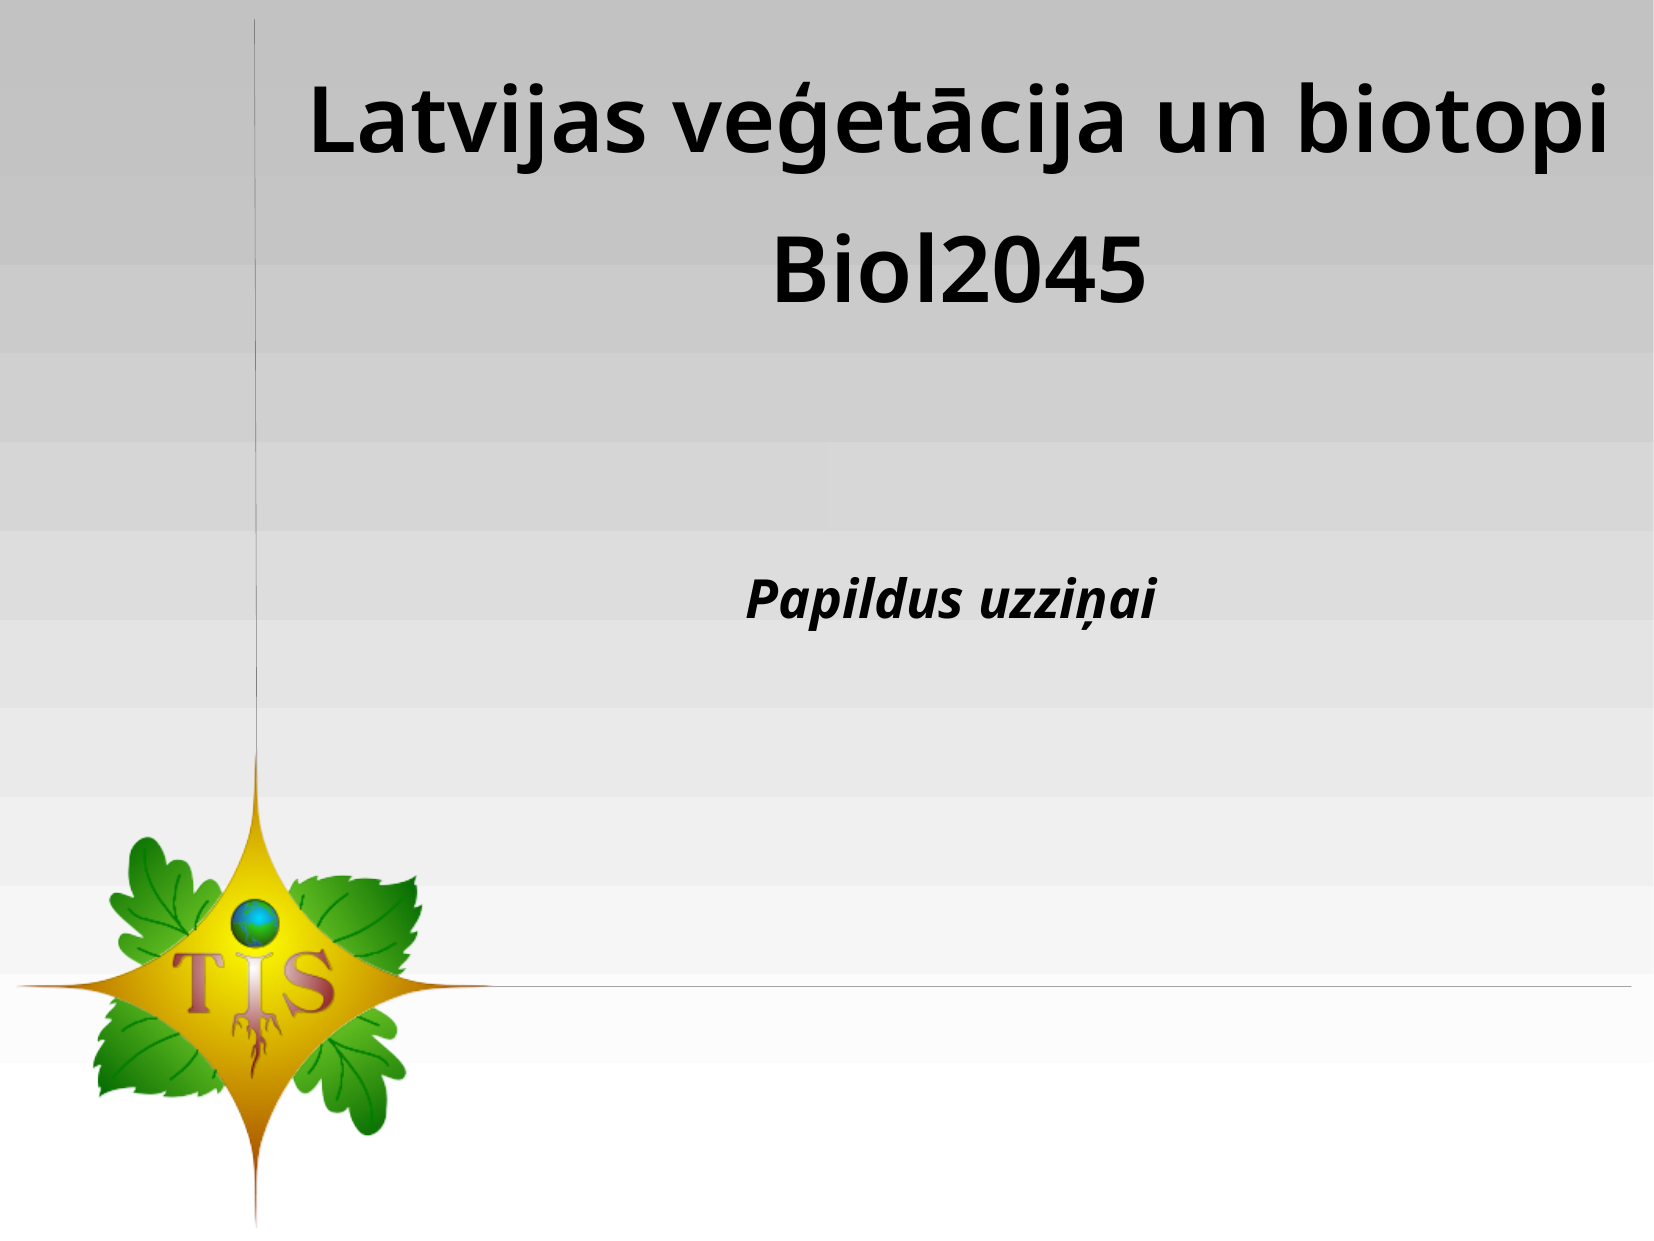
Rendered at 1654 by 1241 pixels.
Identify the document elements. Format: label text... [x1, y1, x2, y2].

title Papildus uzziņai [295, 324, 1607, 857]
picture [0, 0, 1654, 1241]
